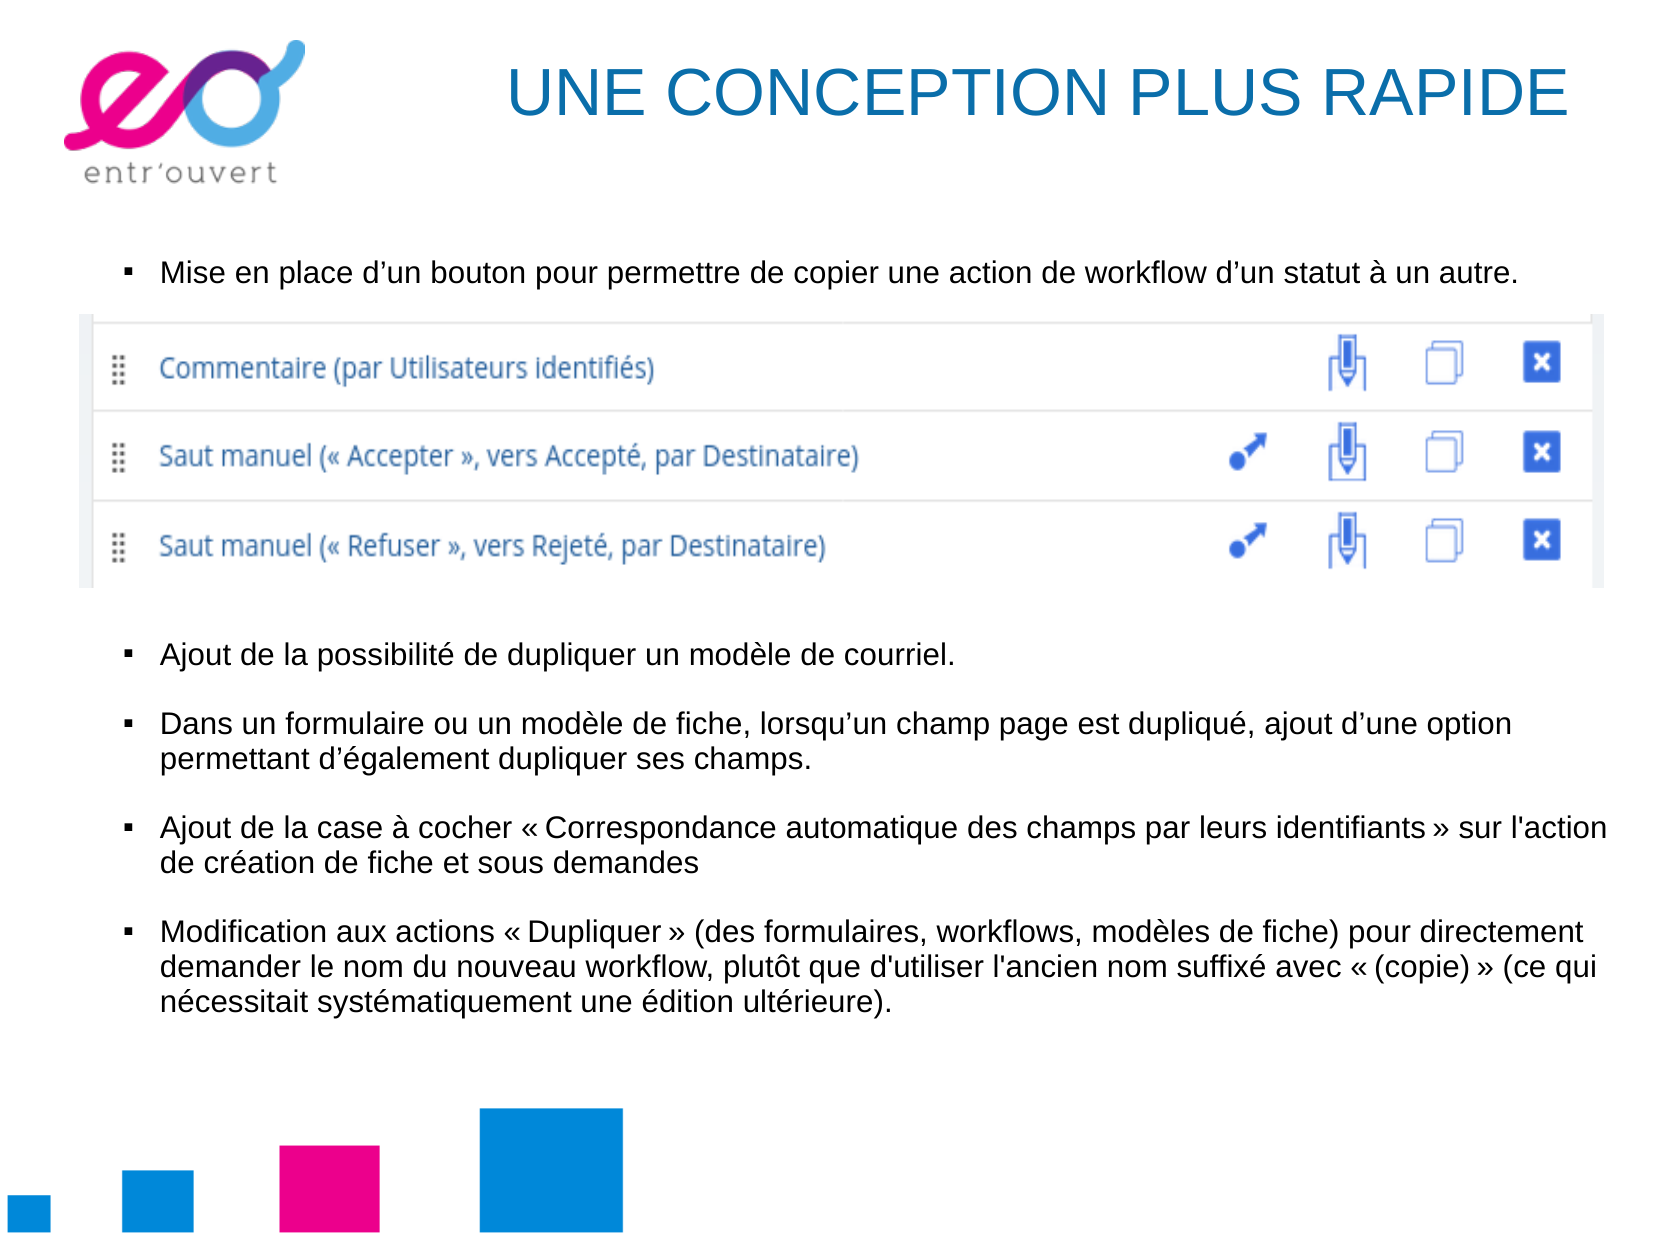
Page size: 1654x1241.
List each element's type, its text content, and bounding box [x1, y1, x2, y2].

picture [5, 1106, 626, 1235]
subtitle Mise en place d’un bouton pour permettre de copier une action de workflow d’un statut à un autre. Ajout de la possibilité de dupliquer un modèle de courriel. Dans un formulaire ou un modèle de fiche, lorsqu’un champ page est dupliqué, ajout d’une option permettant d’également dupliquer ses champs. Ajout de la case à cocher « Correspondance automatique des champs par leurs identifiants » sur l'action de création de fiche et sous demandes Modification aux actions « Dupliquer » (des formulaires, workflows, modèles de fiche) pour directement demander le nom du nouveau workflow, plutôt que d'utiliser l'ancien nom suffixé avec « (copie) » (ce qui nécessitait systématiquement une édition ultérieure). [124, 255, 1613, 1089]
picture [79, 314, 1604, 588]
title UNE CONCEPTION PLUS RAPIDE [354, 55, 1571, 255]
picture [64, 40, 305, 184]
